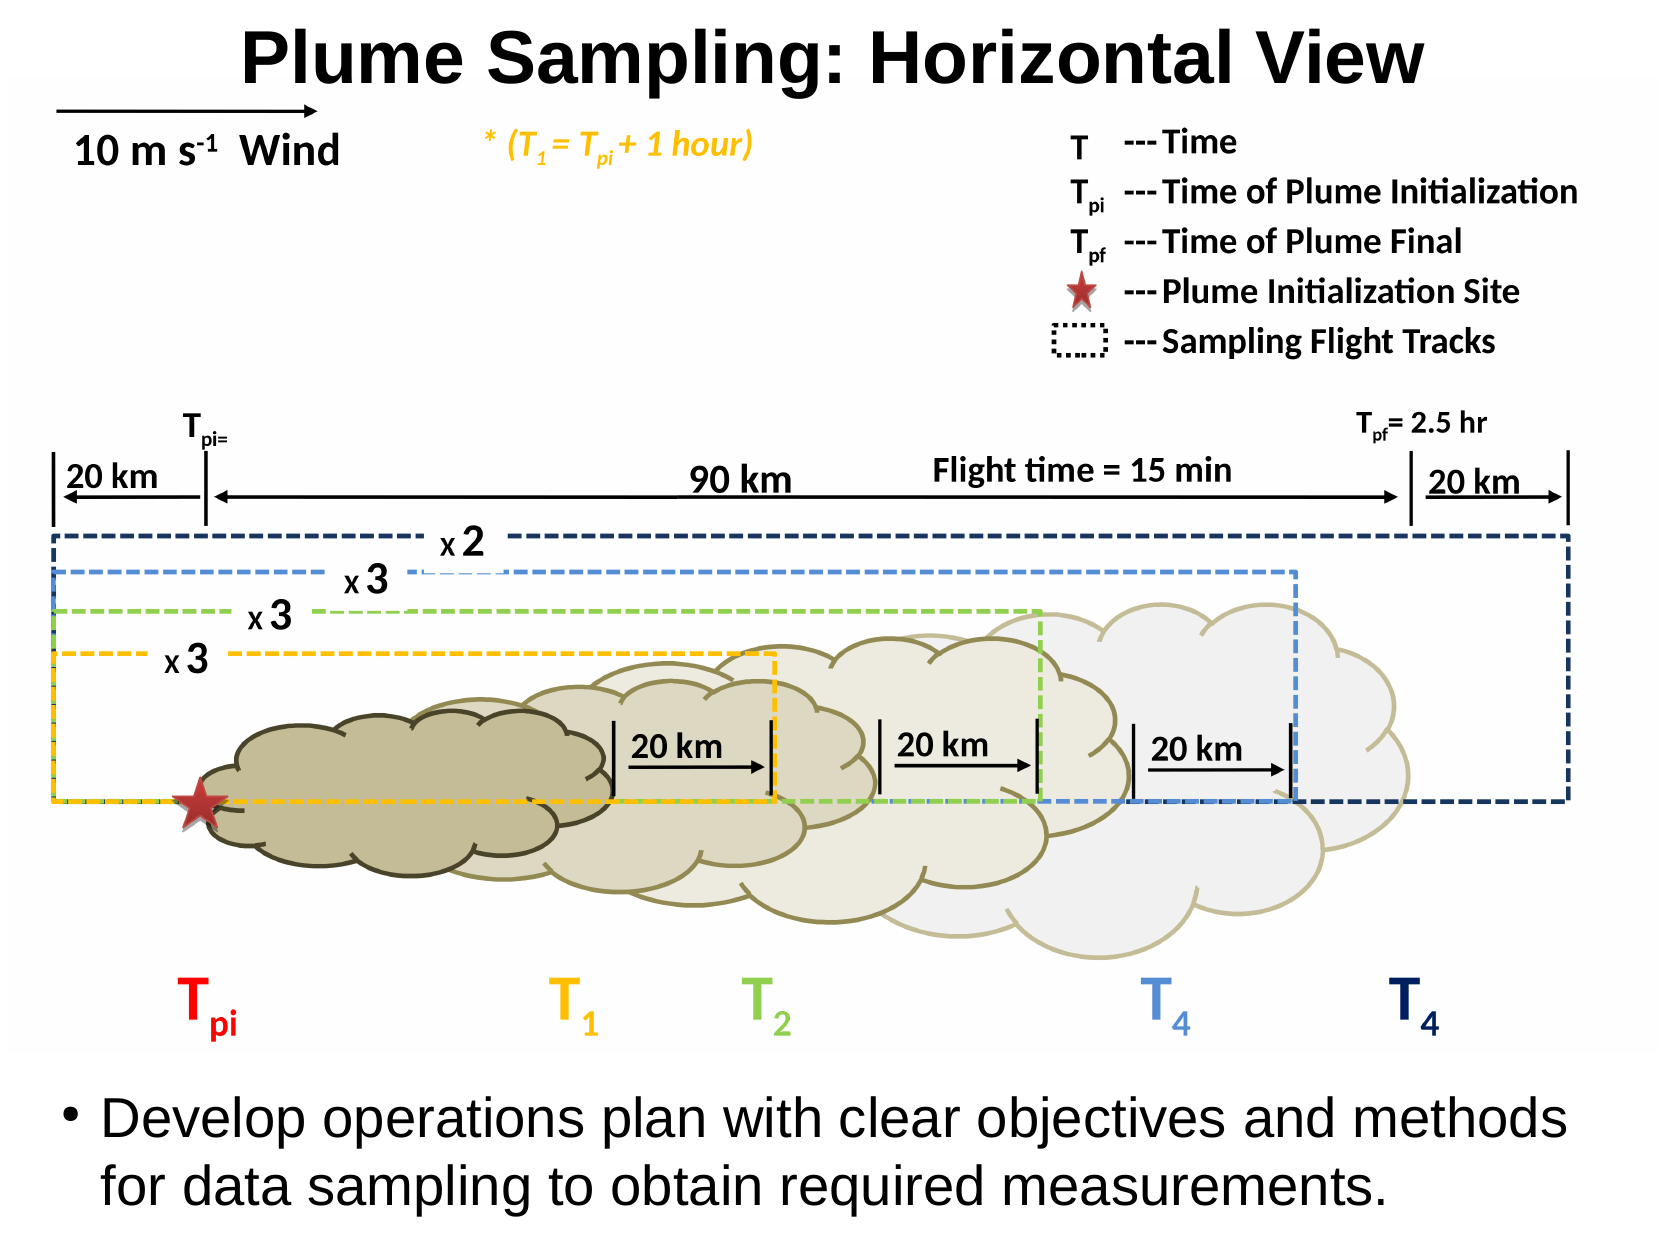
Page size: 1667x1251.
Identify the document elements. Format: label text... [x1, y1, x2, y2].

picture [8, 106, 1659, 1053]
text_box Plume Sampling: Horizontal View [0, 2, 1667, 106]
list Develop operations plan with clear objectives and methods for data sampling to obtain required measurements. [32, 1074, 1653, 1227]
